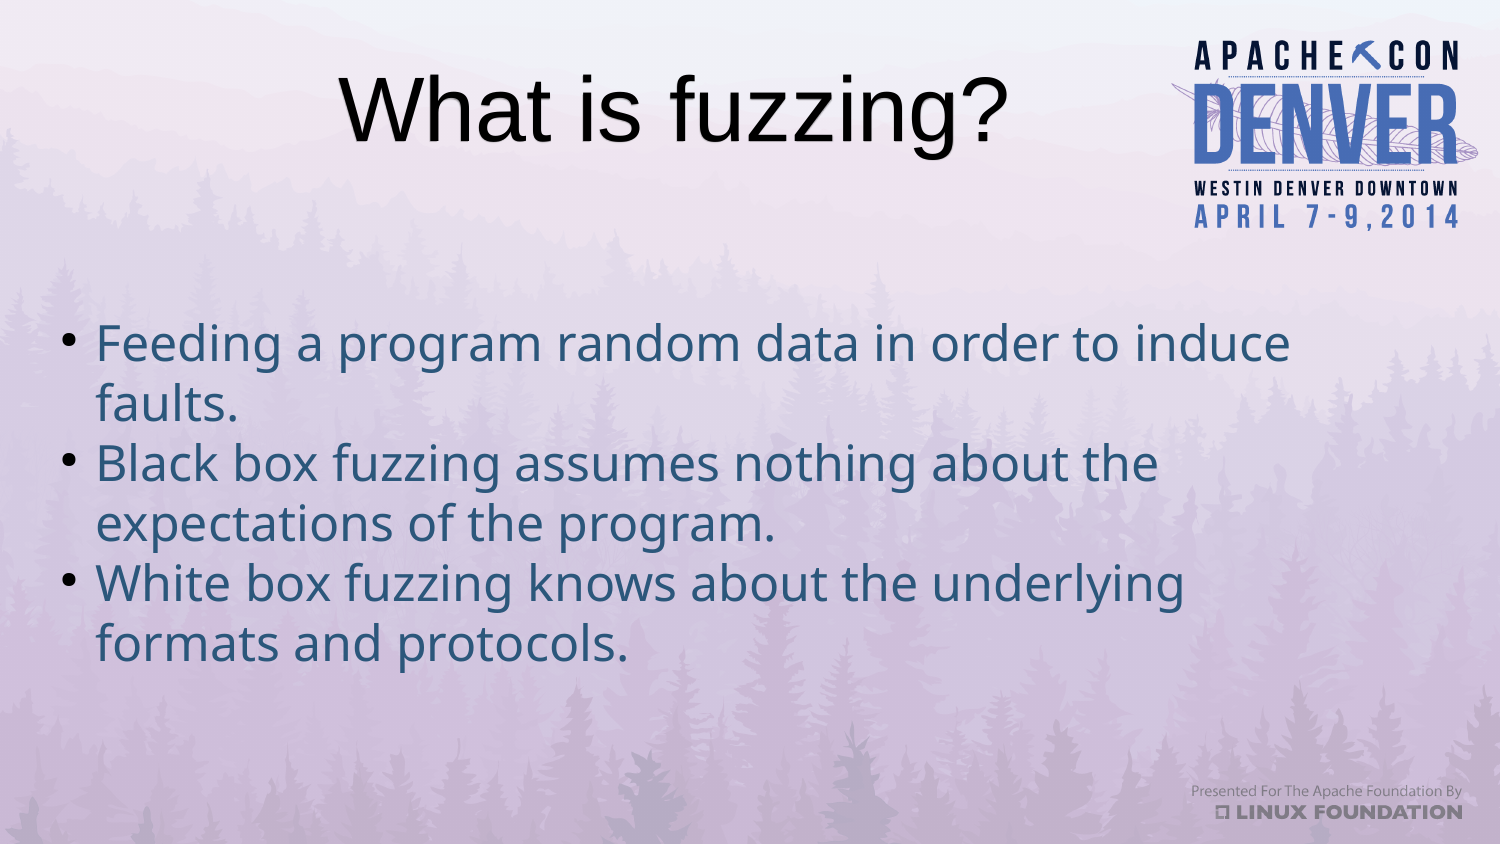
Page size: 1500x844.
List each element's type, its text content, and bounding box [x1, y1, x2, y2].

title What is fuzzing? [0, 39, 1351, 180]
picture [0, 0, 1500, 844]
text_box Feeding a program random data in order to induce faults. Black box fuzzing assumes nothing about the expectations of the program. White box fuzzing knows about the underlying formats and protocols. [45, 303, 1351, 376]
